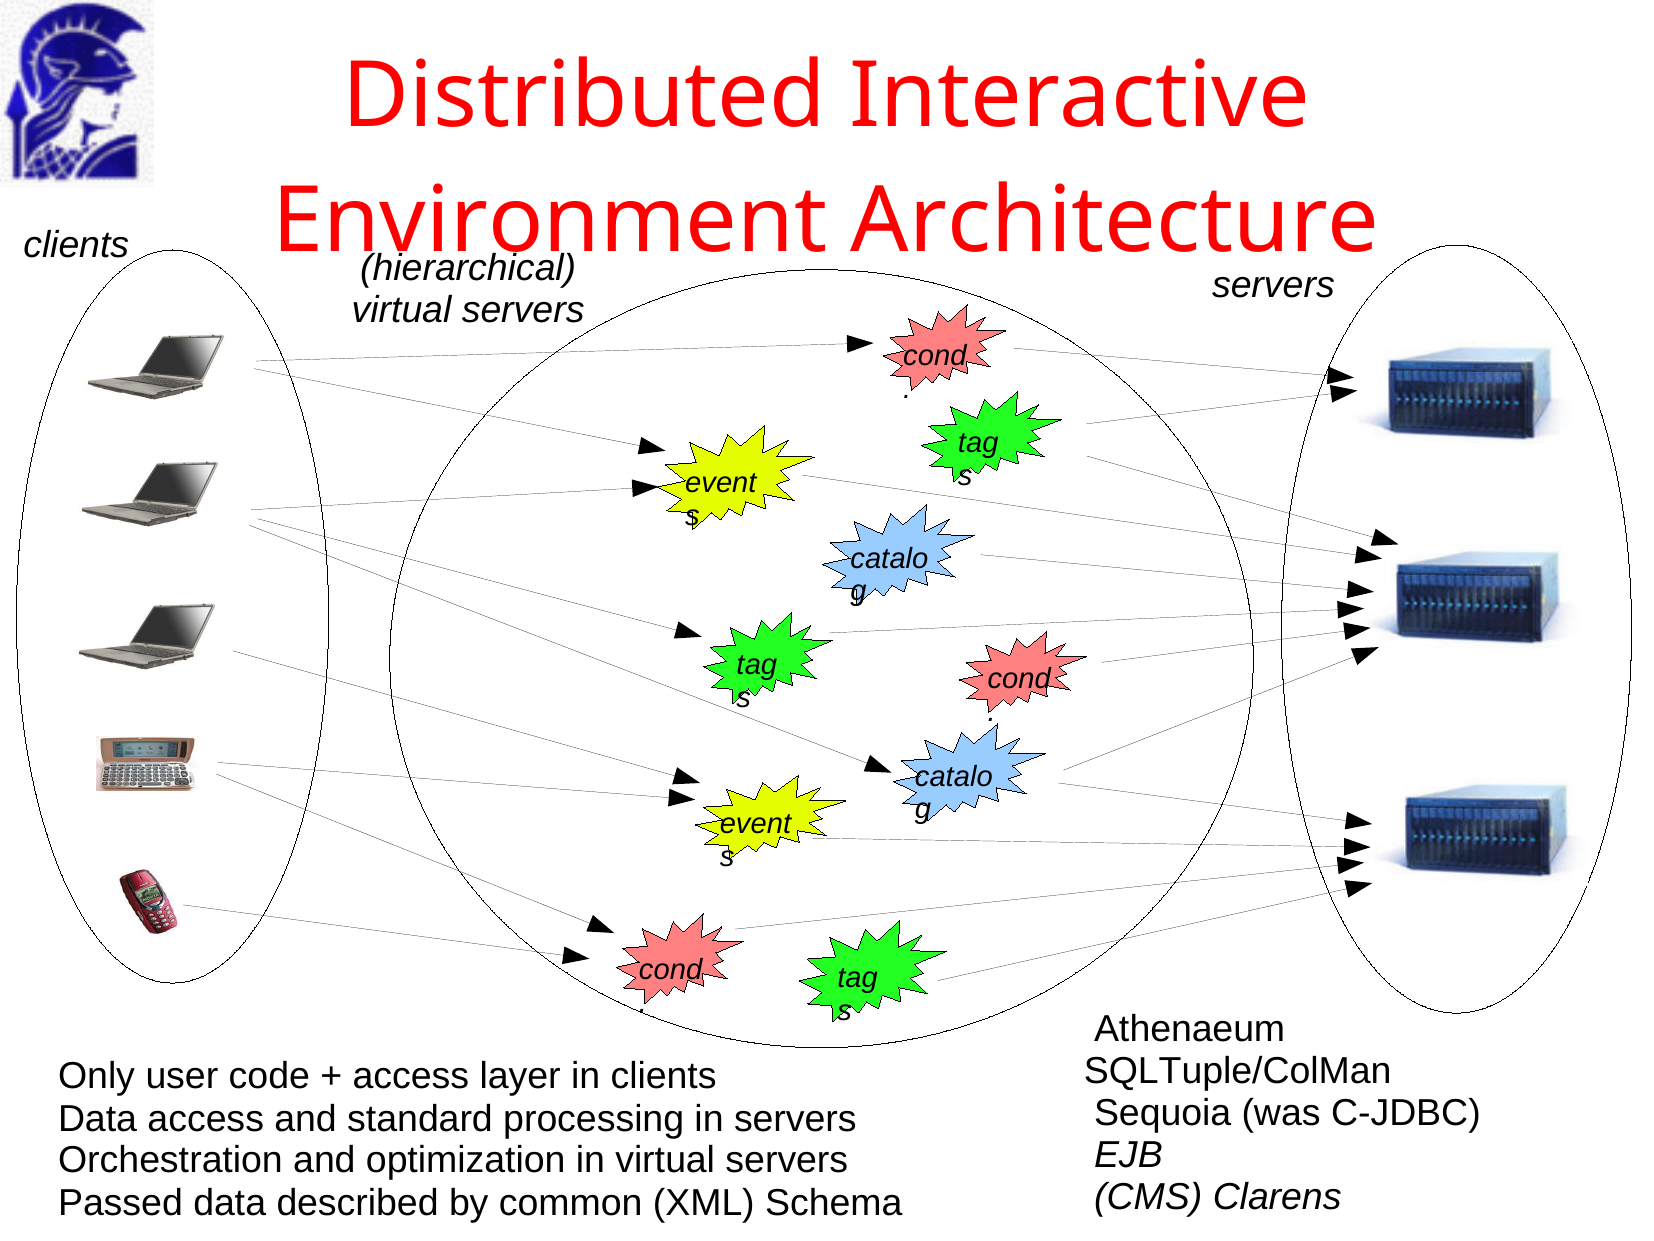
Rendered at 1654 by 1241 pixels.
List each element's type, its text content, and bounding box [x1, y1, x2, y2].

text_box servers [1197, 256, 1351, 314]
text_box [1312, 847, 1368, 892]
text_box tags [822, 953, 907, 1002]
picture [0, 0, 154, 188]
text_box Only user code + access layer in clients Data access and standard processing in servers Orchestration and optimization in virtual servers Passed data described by common (XML) Schema [32, 1047, 960, 1231]
text_box cond. [888, 331, 989, 380]
picture [112, 866, 180, 936]
text_box catalog [835, 534, 958, 582]
text_box [1281, 584, 1359, 612]
title Distributed Interactive Environment Architecture [82, 46, 1571, 260]
text_box [389, 269, 1254, 1047]
picture [75, 587, 219, 685]
text_box cond. [624, 945, 725, 994]
text_box [1331, 379, 1351, 389]
text_box [1281, 632, 1359, 683]
text_box [1282, 545, 1359, 589]
text_box events [705, 799, 820, 848]
picture [1359, 544, 1580, 653]
text_box clients [8, 216, 145, 274]
text_box [16, 260, 329, 984]
text_box [1283, 260, 1632, 883]
text_box [1285, 514, 1372, 554]
text_box tags [721, 640, 806, 689]
text_box Athenaeum SQLTuple/ColMan Sequoia (was C-JDBC) EJB (CMS) Clarens [1068, 999, 1527, 1225]
text_box [1329, 886, 1587, 999]
text_box [1281, 610, 1359, 639]
text_box [1317, 376, 1330, 395]
text_box cond. [972, 654, 1073, 703]
text_box [1303, 816, 1368, 846]
text_box events [670, 458, 785, 507]
picture [96, 736, 199, 791]
picture [84, 318, 228, 415]
text_box (hierarchical)virtual servers [336, 238, 602, 338]
text_box tags [943, 418, 1028, 467]
text_box catalog [900, 752, 1023, 800]
picture [1351, 340, 1572, 449]
picture [78, 445, 222, 542]
picture [1368, 777, 1588, 886]
